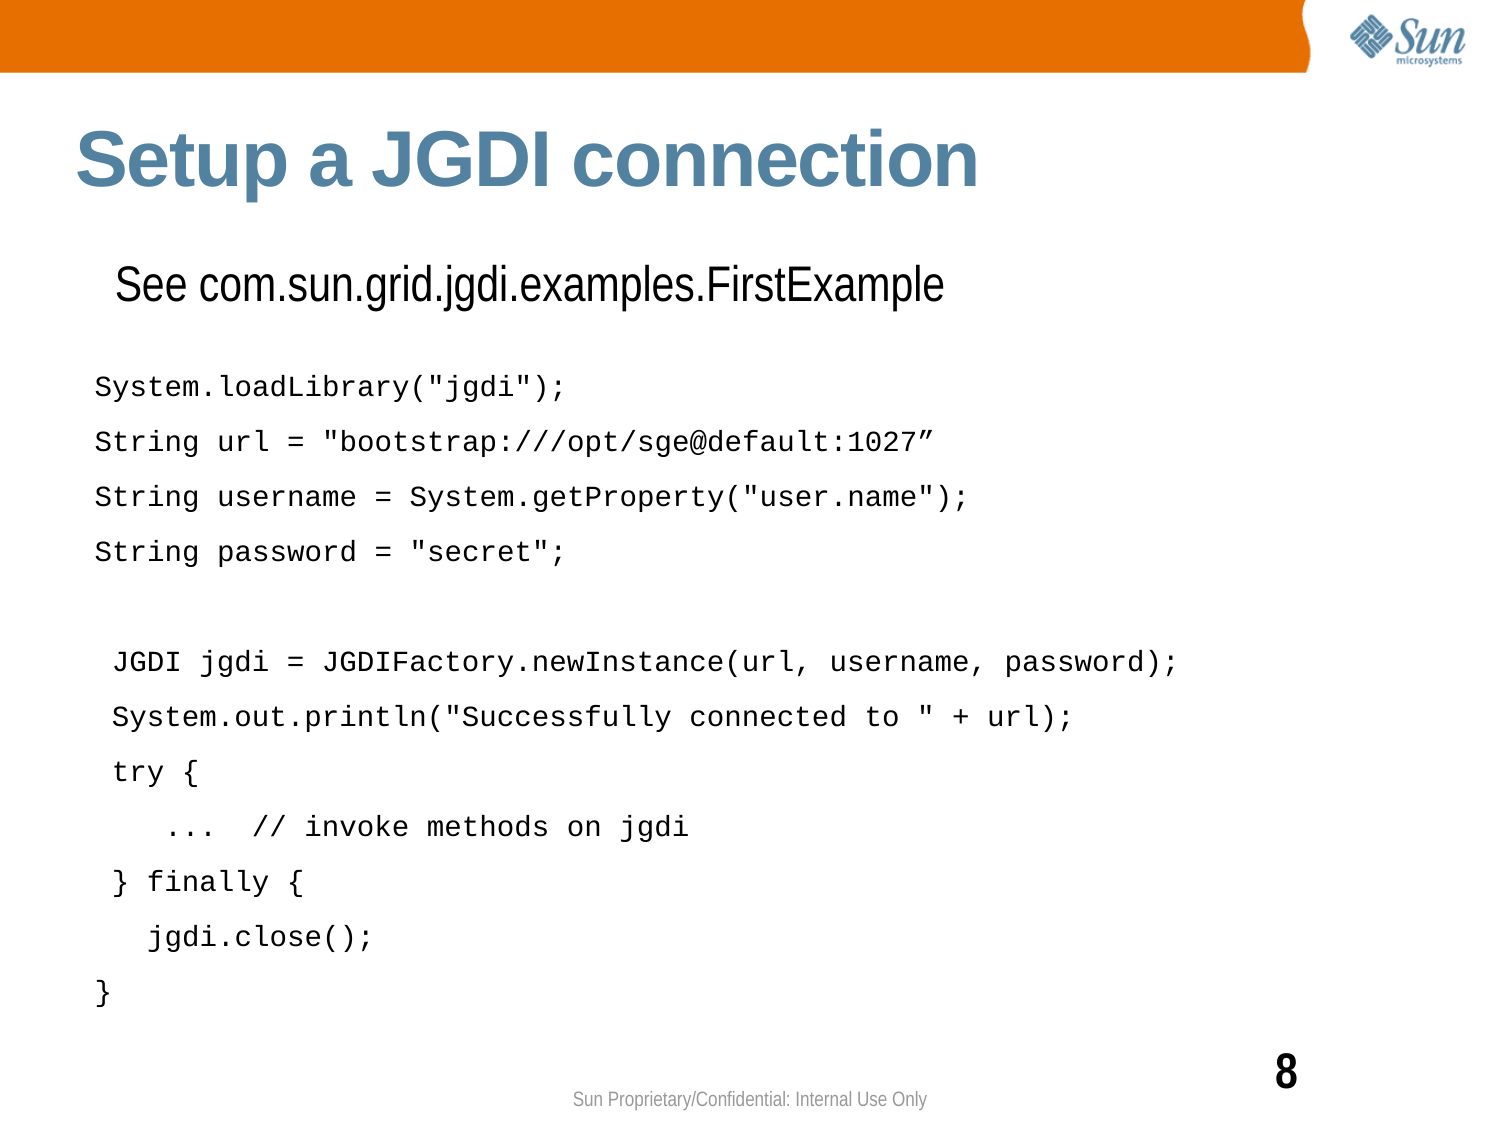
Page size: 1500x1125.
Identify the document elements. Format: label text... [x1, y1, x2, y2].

picture [0, 0, 1500, 75]
title Setup a JGDI connection [75, 122, 1438, 228]
text_box See com.sun.grid.jgdi.examples.FirstExample [95, 262, 1276, 320]
list System.loadLibrary("jgdi"); String url = "bootstrap:///opt/sge@default:1027” String username = System.getProperty("user.name"); String password = "secret"; JGDI jgdi = JGDIFactory.newInstance(url, username, password); System.out.println("Successfully connected to " + url); try { ... // invoke methods on jgdi } finally { jgdi.close(); } [75, 373, 1412, 1013]
